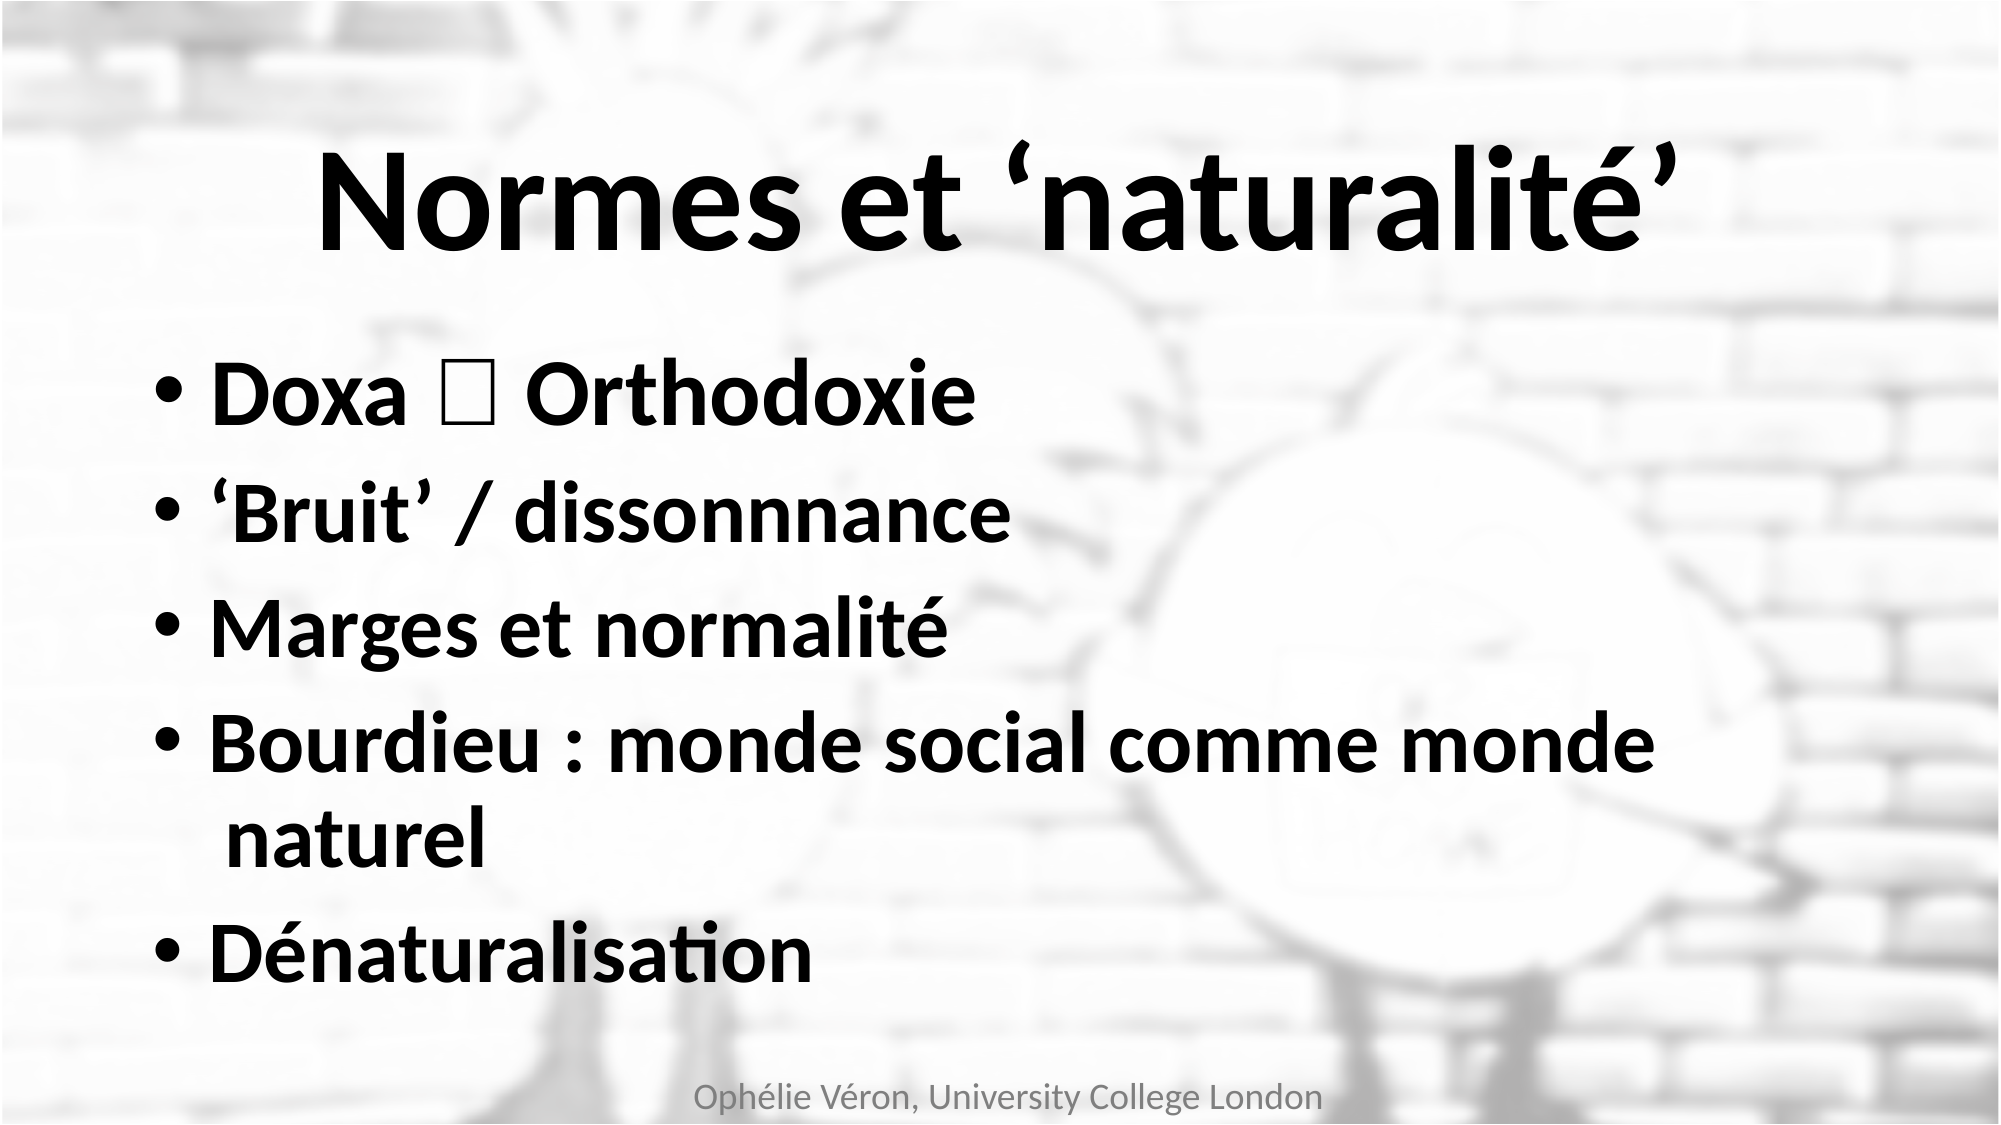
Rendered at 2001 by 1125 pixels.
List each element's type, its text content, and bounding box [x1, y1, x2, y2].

title Normes et ‘naturalité’ [137, 113, 1863, 278]
picture [2, 1, 1999, 1124]
list Doxa  Orthodoxie ‘Bruit’ / dissonnnance Marges et normalité Bourdieu : monde social comme monde naturel Dénaturalisation [137, 335, 1930, 1014]
text_box Ophélie Véron, University College London [678, 1064, 1348, 1125]
